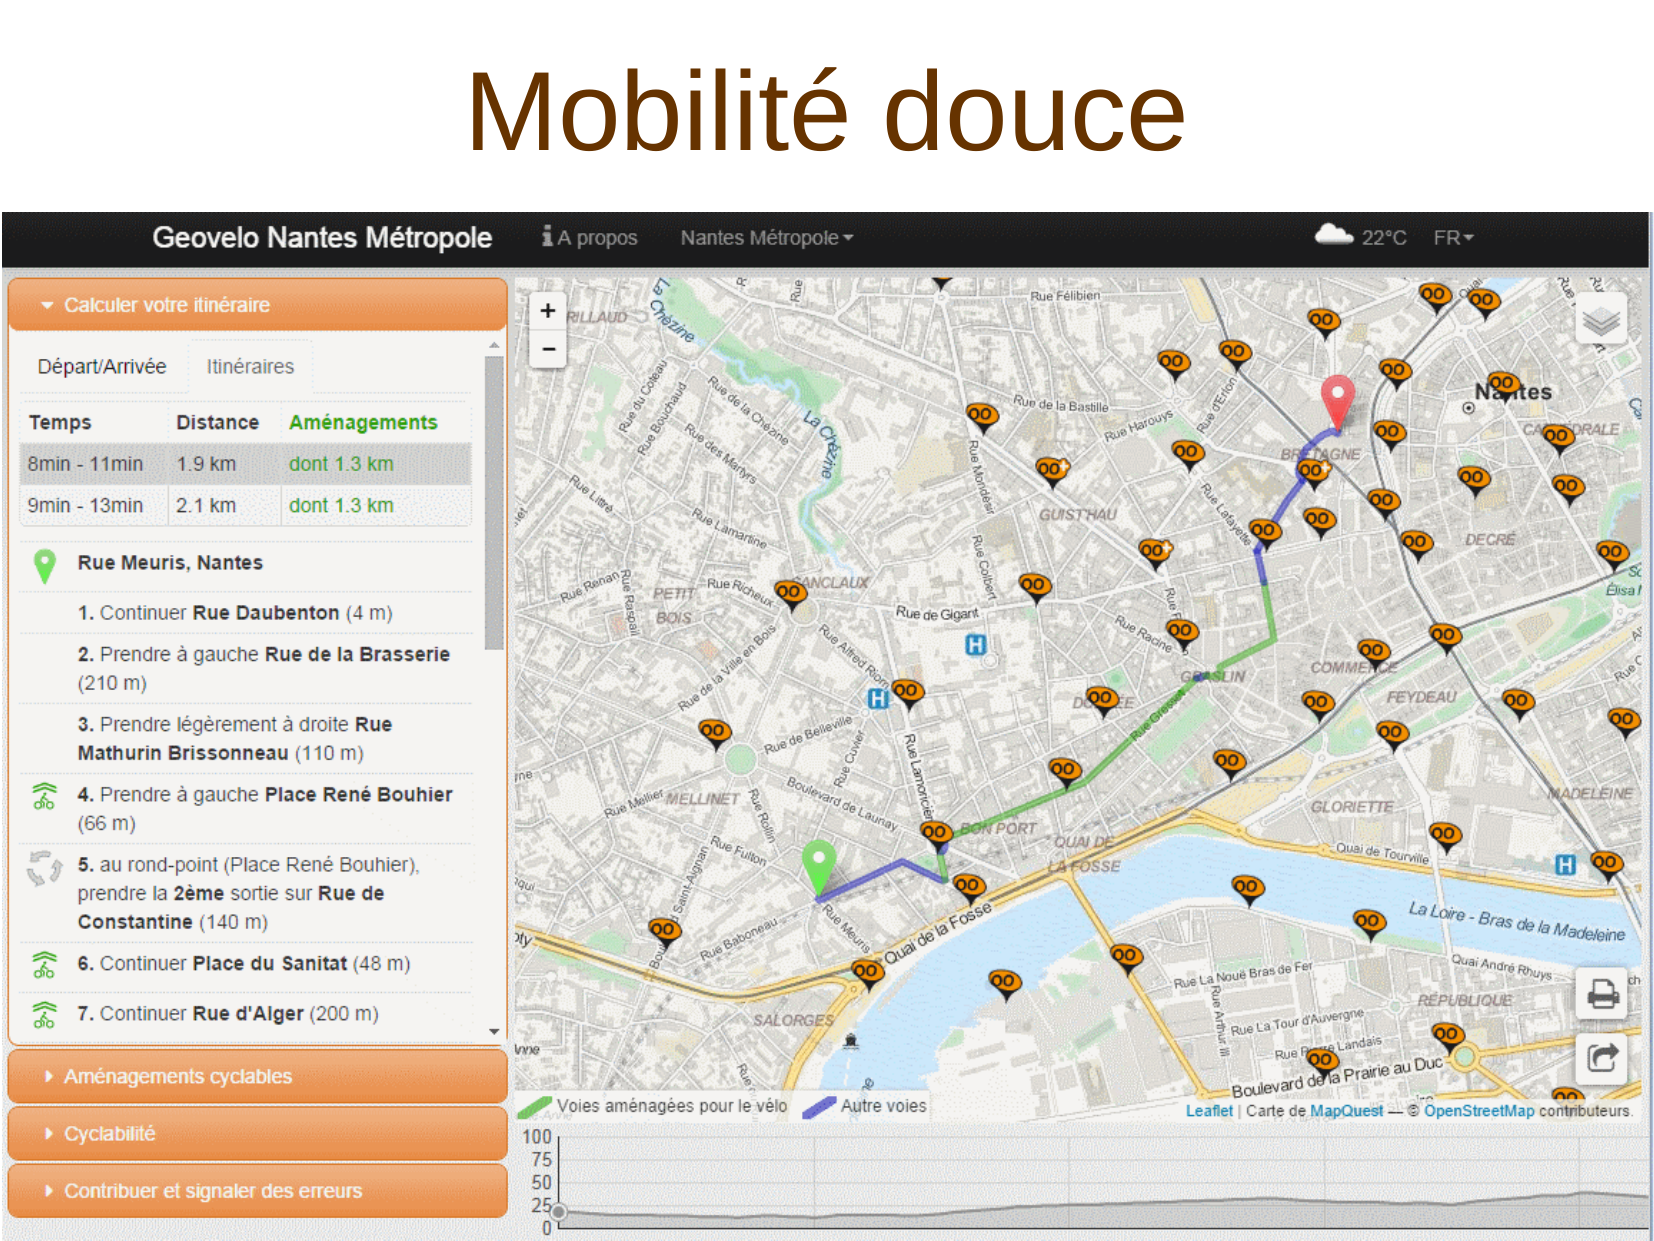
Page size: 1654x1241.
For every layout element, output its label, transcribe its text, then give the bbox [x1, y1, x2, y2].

picture [2, 212, 1654, 1241]
title Mobilité douce [82, 45, 1571, 178]
